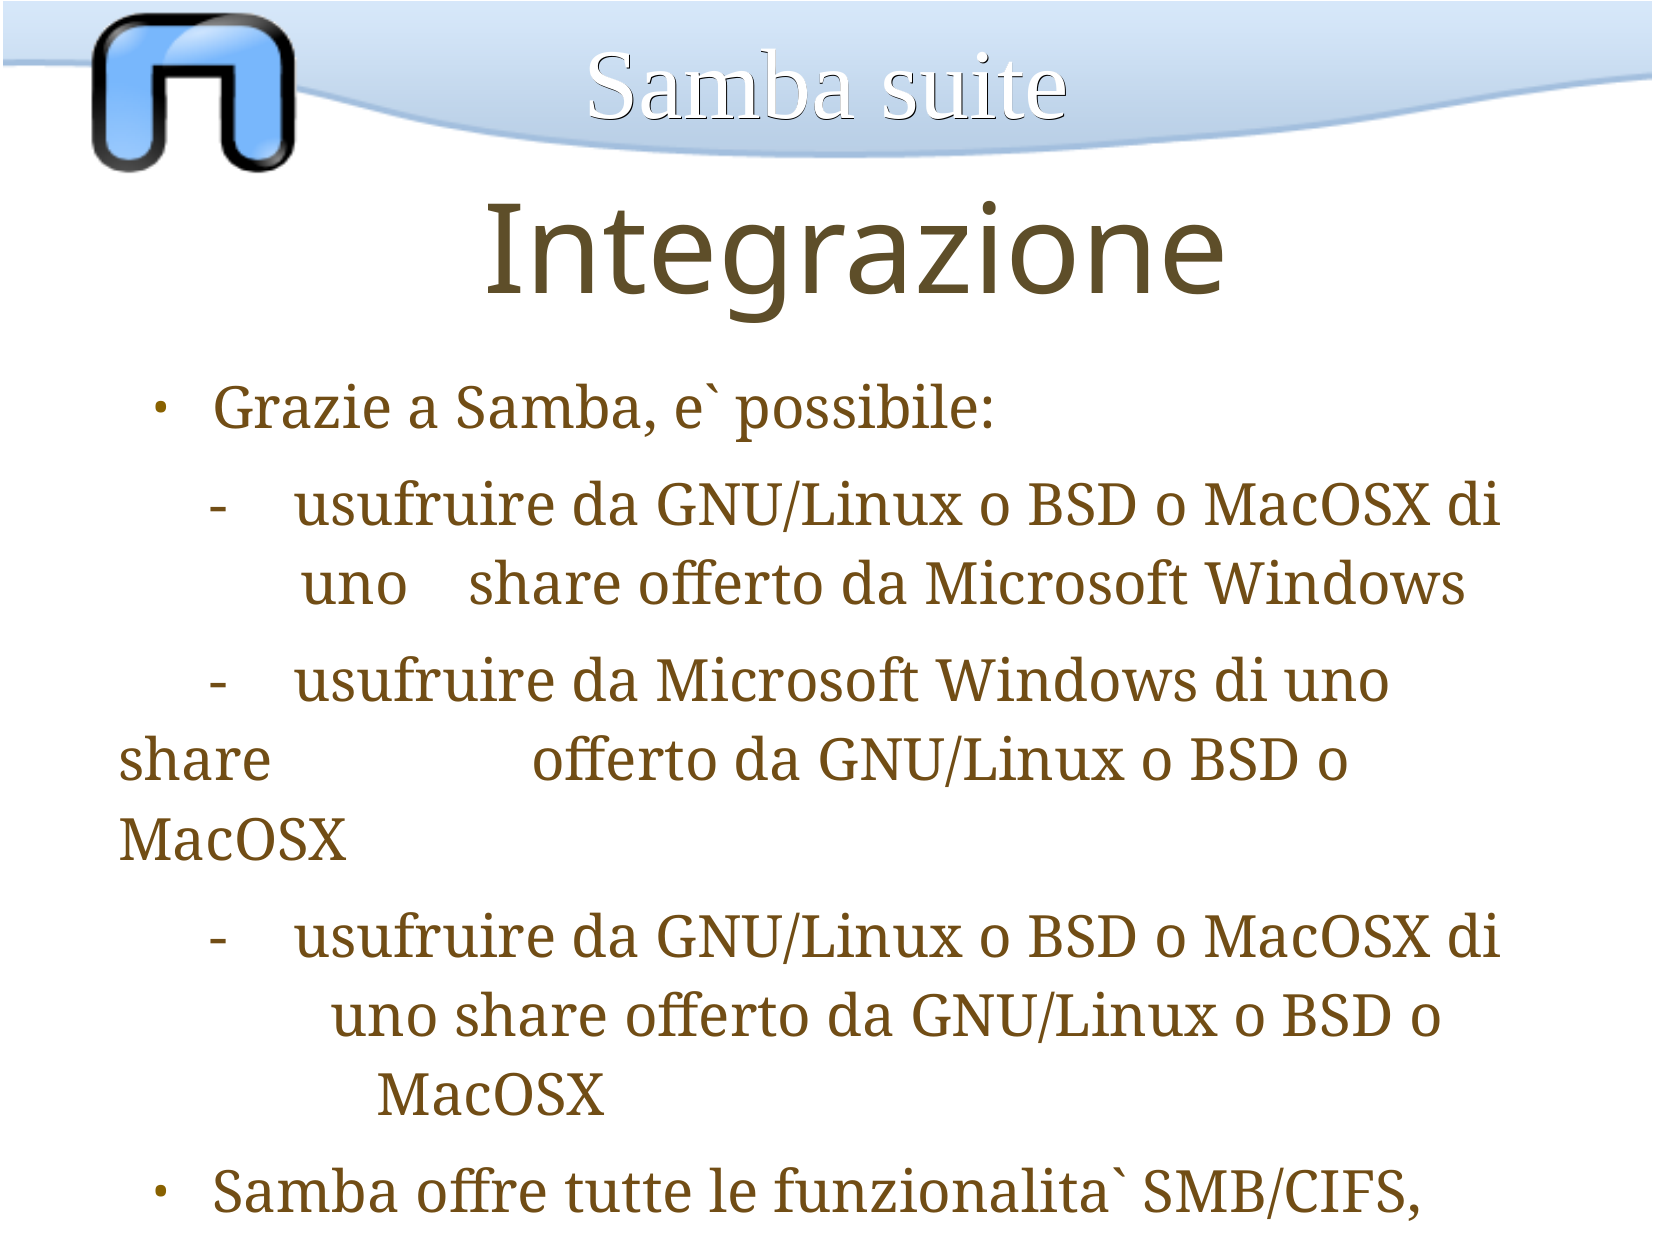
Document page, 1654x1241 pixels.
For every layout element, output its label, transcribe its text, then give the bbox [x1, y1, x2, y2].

list Grazie a Samba, e` possibile: - usufruire da GNU/Linux o BSD o MacOSX di uno share offerto da Microsoft Windows - usufruire da Microsoft Windows di uno share offerto da GNU/Linux o BSD o MacOSX - usufruire da GNU/Linux o BSD o MacOSX di uno share offerto da GNU/Linux o BSD o MacOSX Samba offre tutte le funzionalita` SMB/CIFS, come stampa remota, autenticazione, Active Directory [118, 366, 1531, 1183]
title Integrazione [147, 82, 1565, 408]
text_box Samba suite [531, 29, 1123, 82]
picture [0, 0, 1654, 1241]
